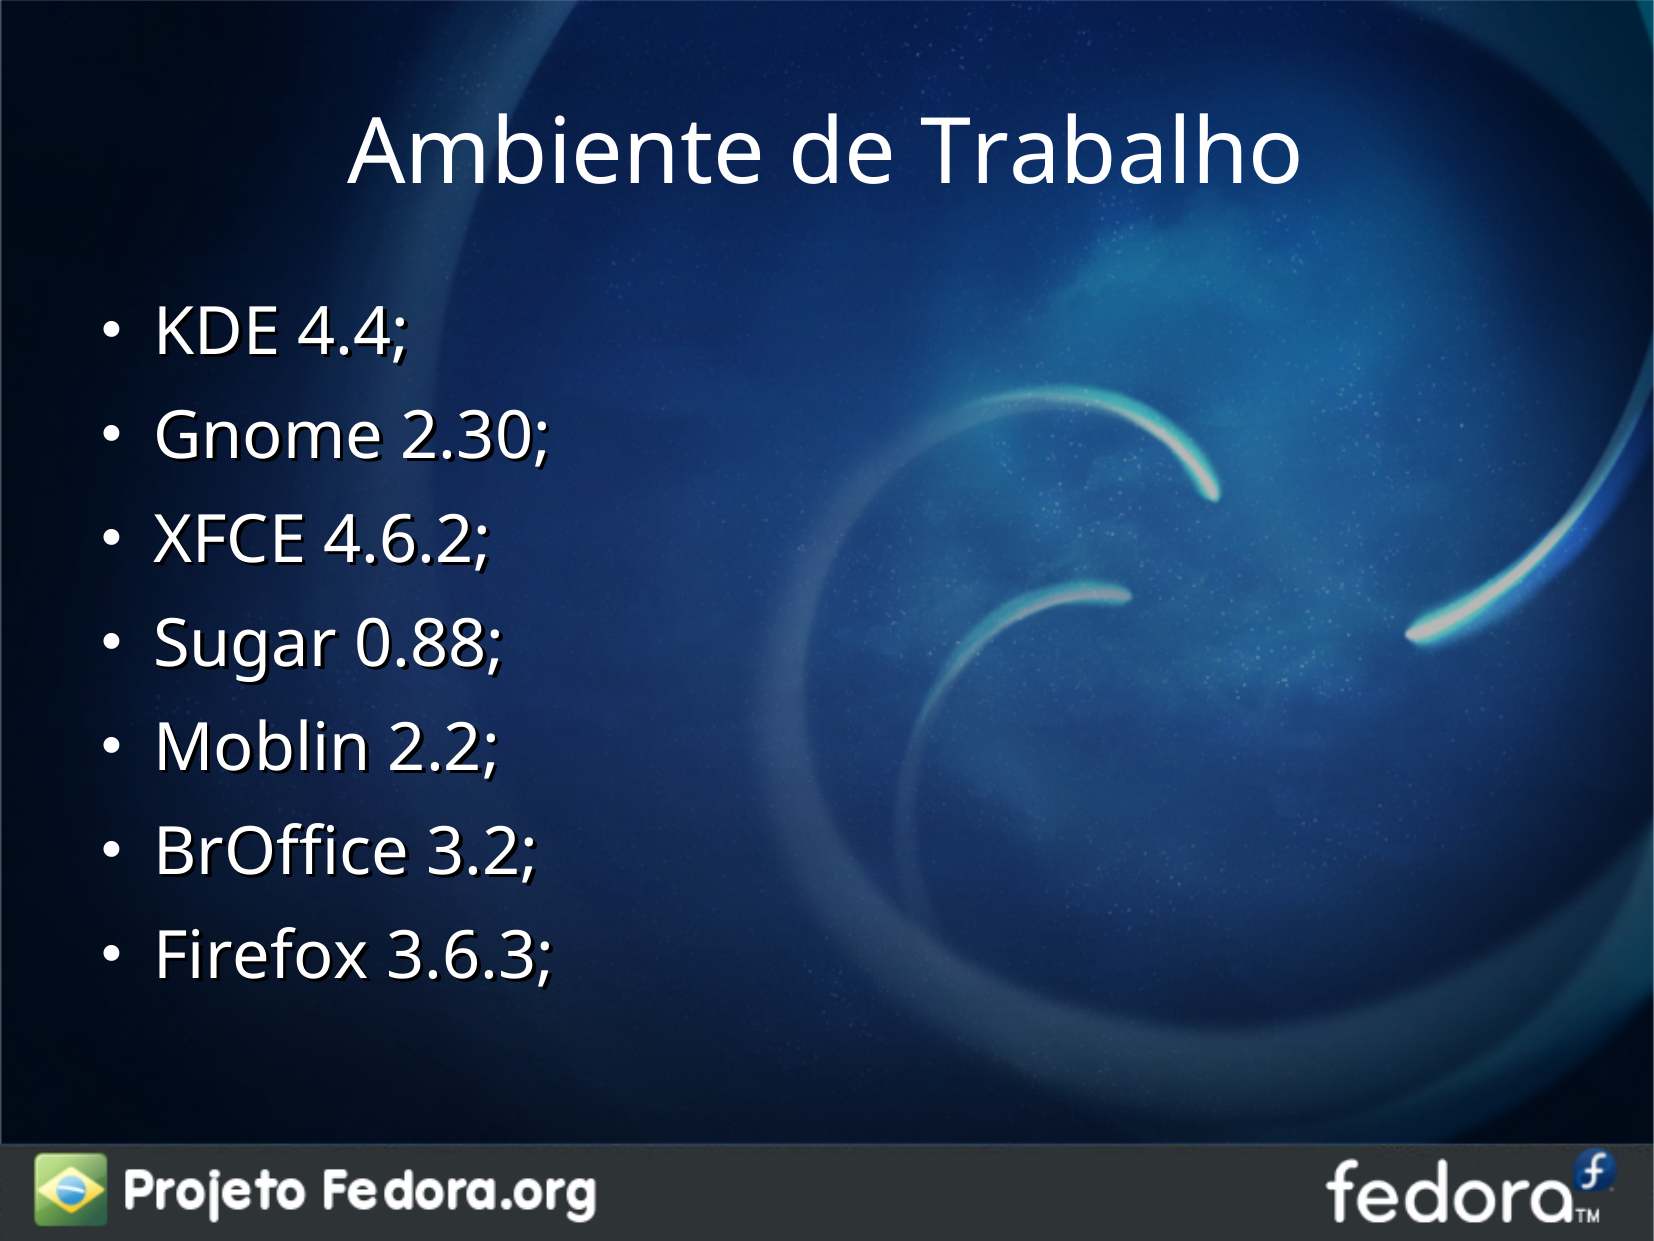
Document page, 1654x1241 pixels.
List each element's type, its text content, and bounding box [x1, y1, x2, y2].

picture [0, 0, 1654, 1241]
title Ambiente de Trabalho [82, 56, 1571, 249]
list KDE 4.4; Gnome 2.30; XFCE 4.6.2; Sugar 0.88; Moblin 2.2; BrOffice 3.2; Firefox 3.6.3; [82, 290, 1571, 1099]
